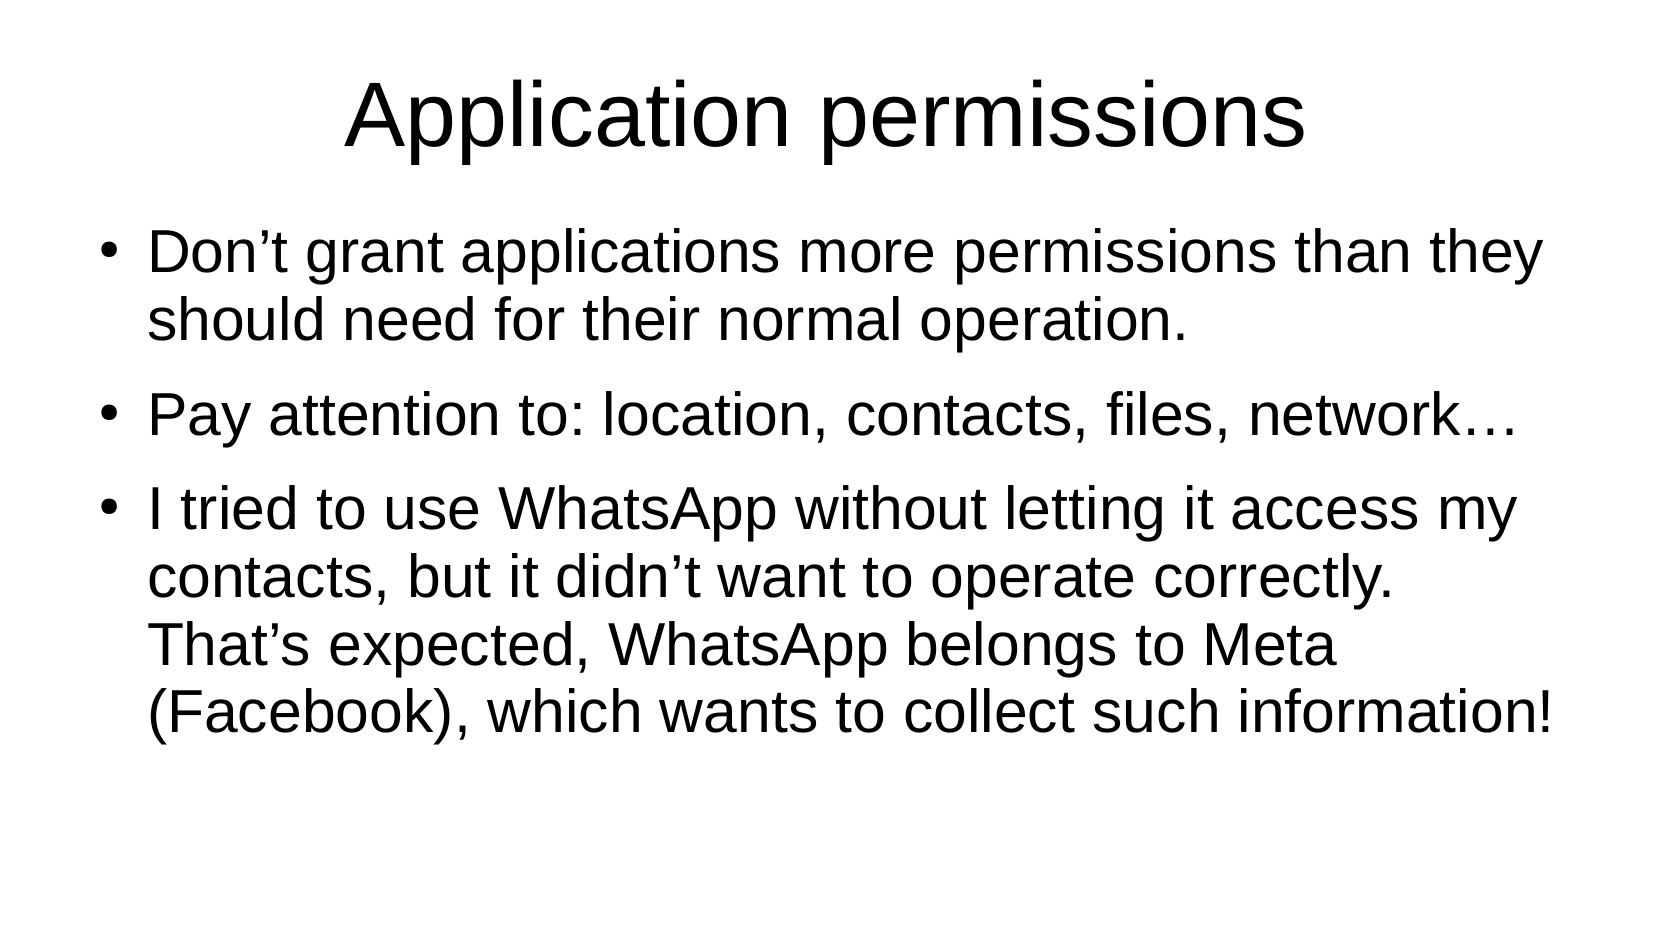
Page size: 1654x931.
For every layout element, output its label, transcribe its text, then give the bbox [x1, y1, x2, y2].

list Don’t grant applications more permissions than they should need for their normal operation. Pay attention to: location, contacts, files, network… I tried to use WhatsApp without letting it access my contacts, but it didn’t want to operate correctly. That’s expected, WhatsApp belongs to Meta (Facebook), which wants to collect such information! [82, 217, 1571, 758]
title Application permissions [82, 37, 1571, 193]
